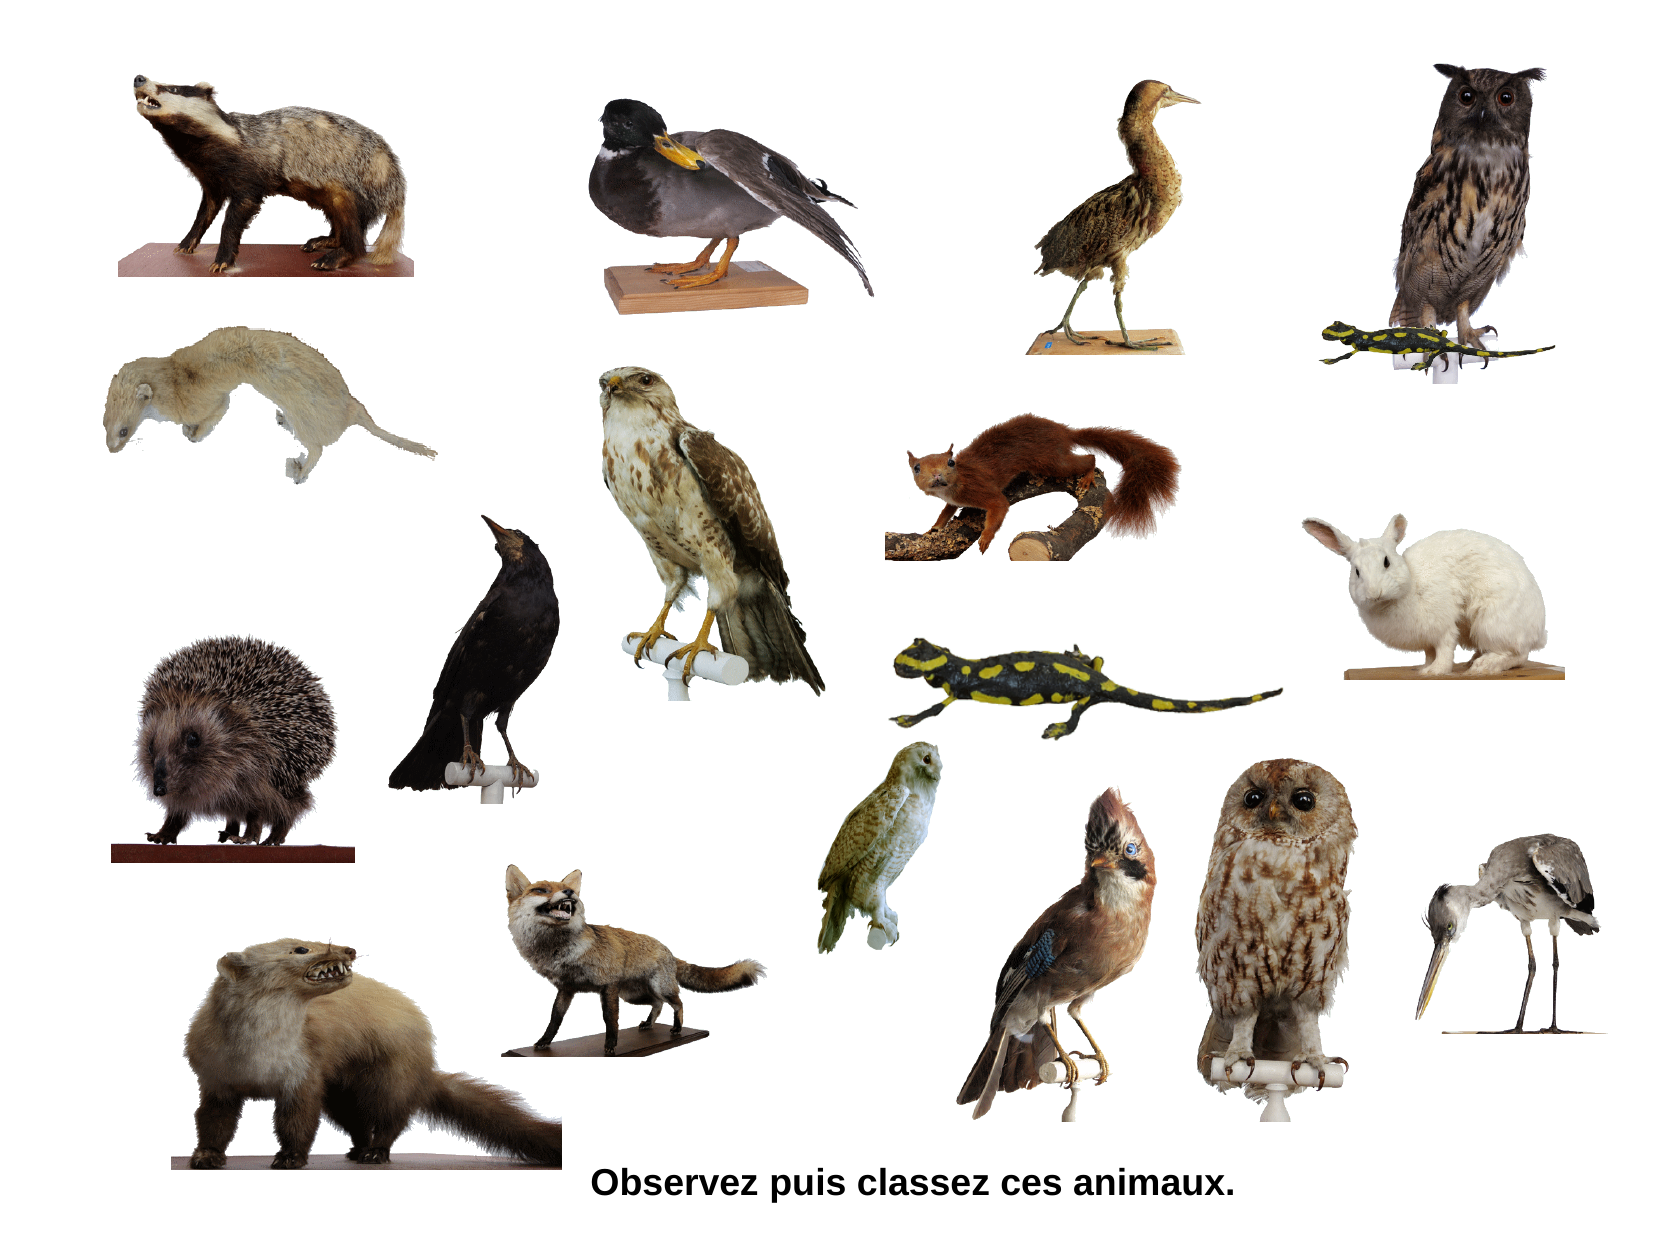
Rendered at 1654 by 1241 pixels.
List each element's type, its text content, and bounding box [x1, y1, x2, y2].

picture [171, 856, 774, 1170]
picture [1018, 64, 1211, 355]
picture [88, 324, 833, 863]
picture [118, 58, 414, 277]
picture [885, 402, 1188, 562]
picture [561, 91, 892, 325]
text_box Observez puis classez ces animaux. [575, 1153, 1251, 1212]
picture [1299, 53, 1565, 384]
picture [815, 472, 1608, 1123]
